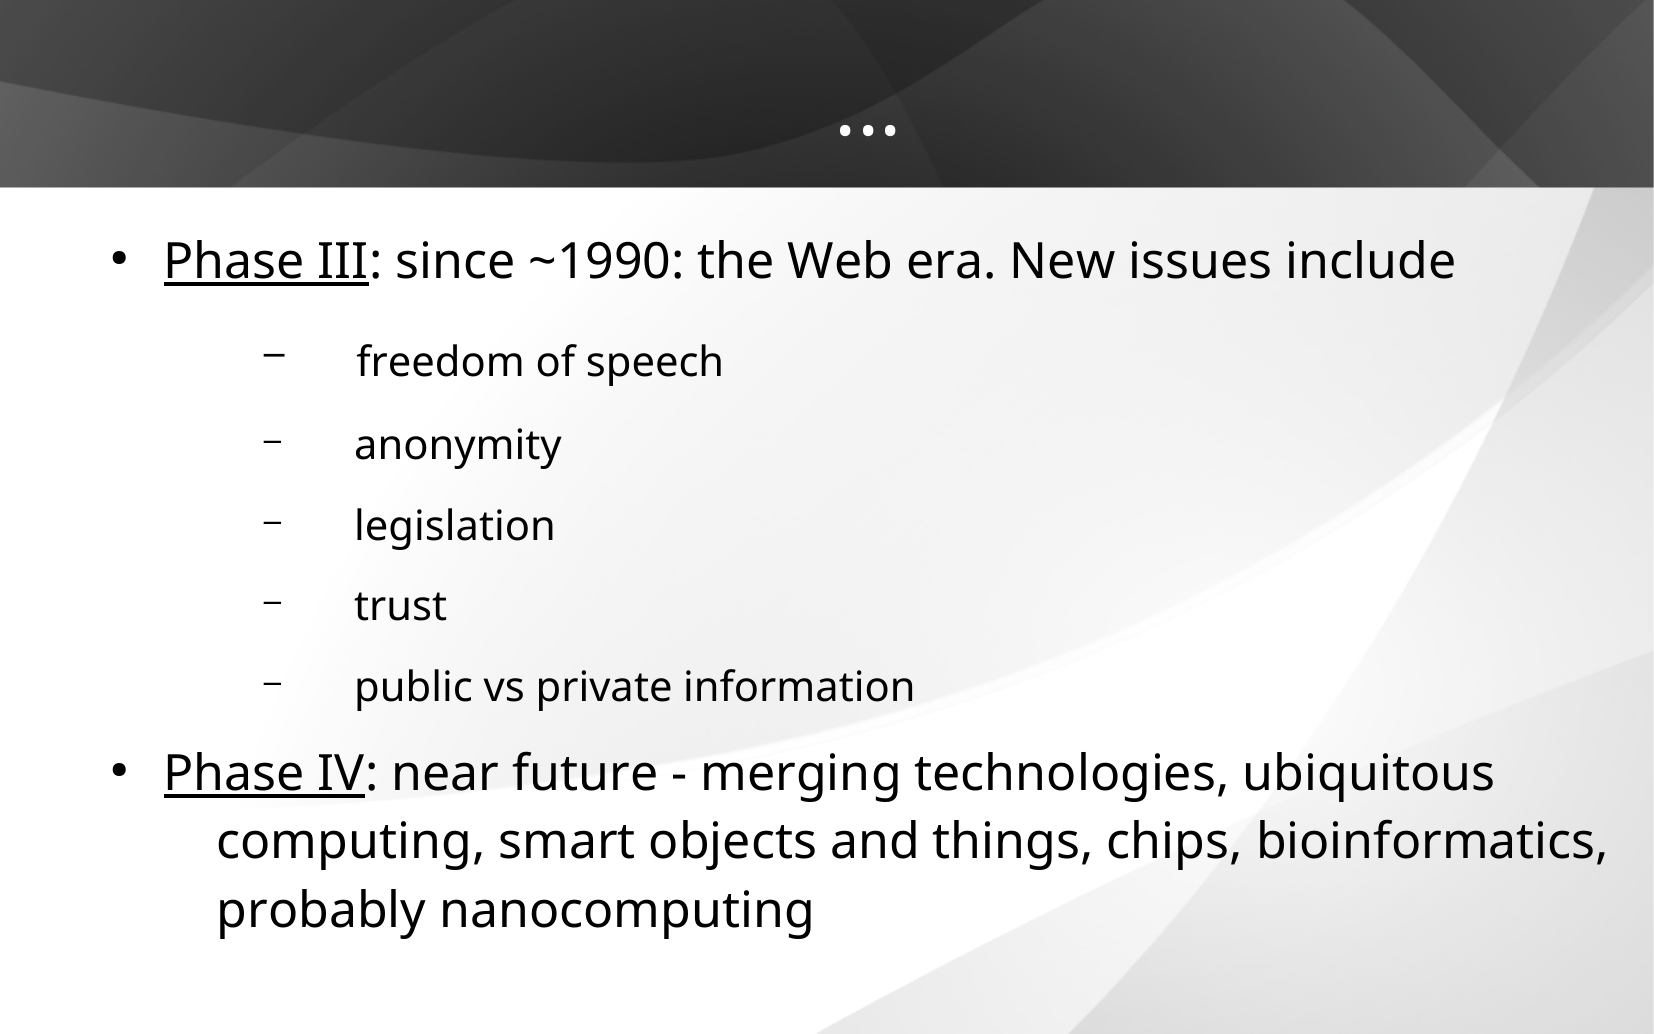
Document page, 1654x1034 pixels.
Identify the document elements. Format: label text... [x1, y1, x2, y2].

title ... [124, 0, 1613, 208]
list Phase III: since ~1990: the Web era. New issues include freedom of speech anonymity legislation trust public vs private information Phase IV: near future - merging technologies, ubiquitous computing, smart objects and things, chips, bioinformatics, probably nanocomputing [75, 225, 1613, 1013]
picture [0, 0, 1654, 1034]
